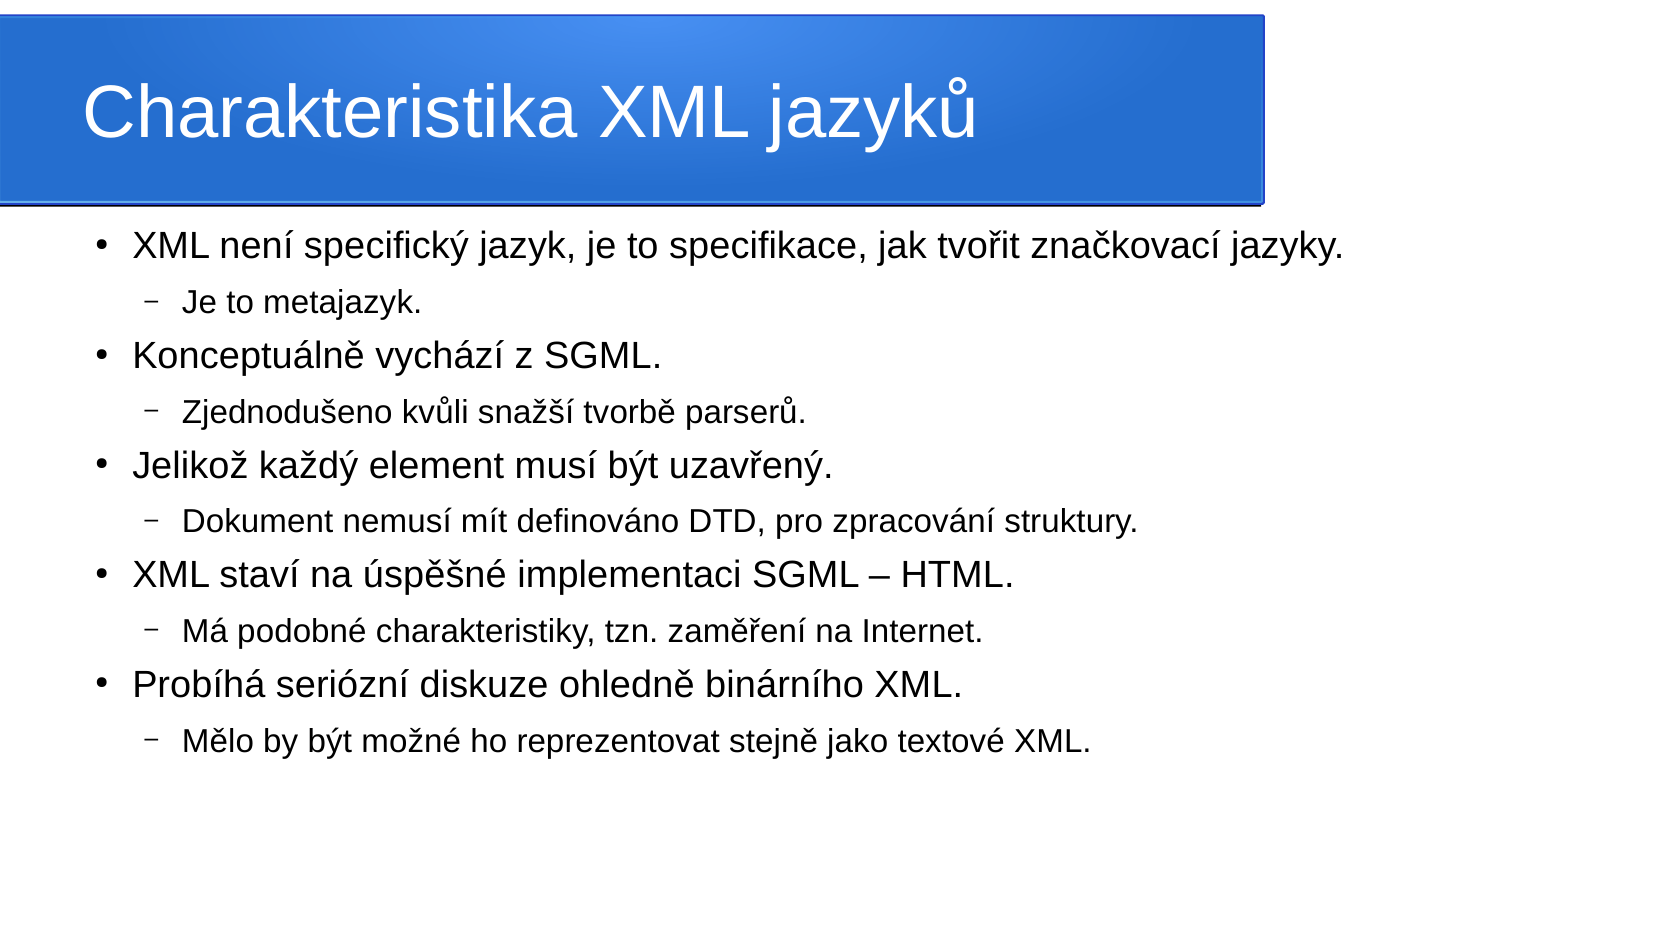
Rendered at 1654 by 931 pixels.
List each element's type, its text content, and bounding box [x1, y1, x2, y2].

title Charakteristika XML jazyků [82, 35, 1235, 189]
list XML není specifický jazyk, je to specifikace, jak tvořit značkovací jazyky. Je to metajazyk. Konceptuálně vychází z SGML. Zjednodušeno kvůli snažší tvorbě parserů. Jelikož každý element musí být uzavřený. Dokument nemusí mít definováno DTD, pro zpracování struktury. XML staví na úspěšné implementaci SGML – HTML. Má podobné charakteristiky, tzn. zaměření na Internet. Probíhá seriózní diskuze ohledně binárního XML. Mělo by být možné ho reprezentovat stejně jako textové XML. [82, 224, 1571, 764]
